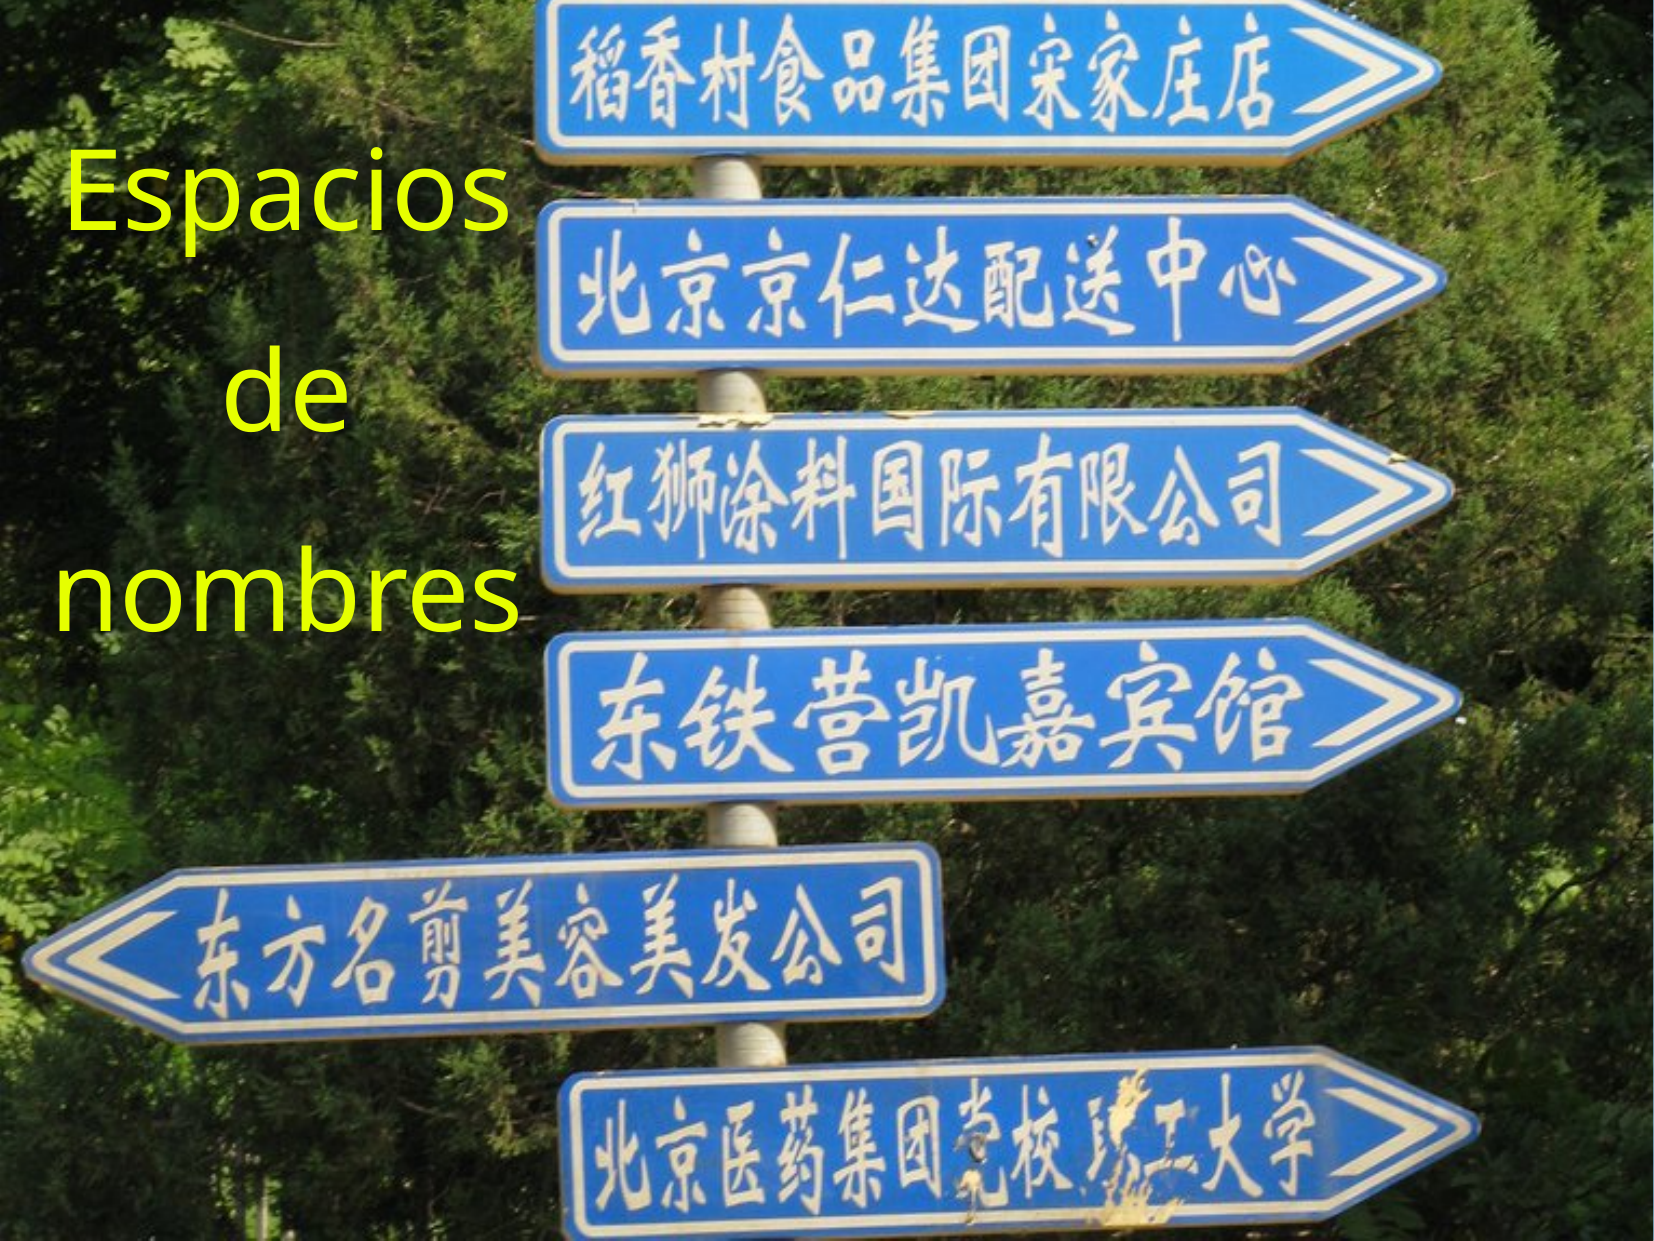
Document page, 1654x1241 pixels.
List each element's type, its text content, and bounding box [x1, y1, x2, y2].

picture [0, 0, 1654, 1241]
text_box Espacios de nombres [35, 103, 516, 591]
